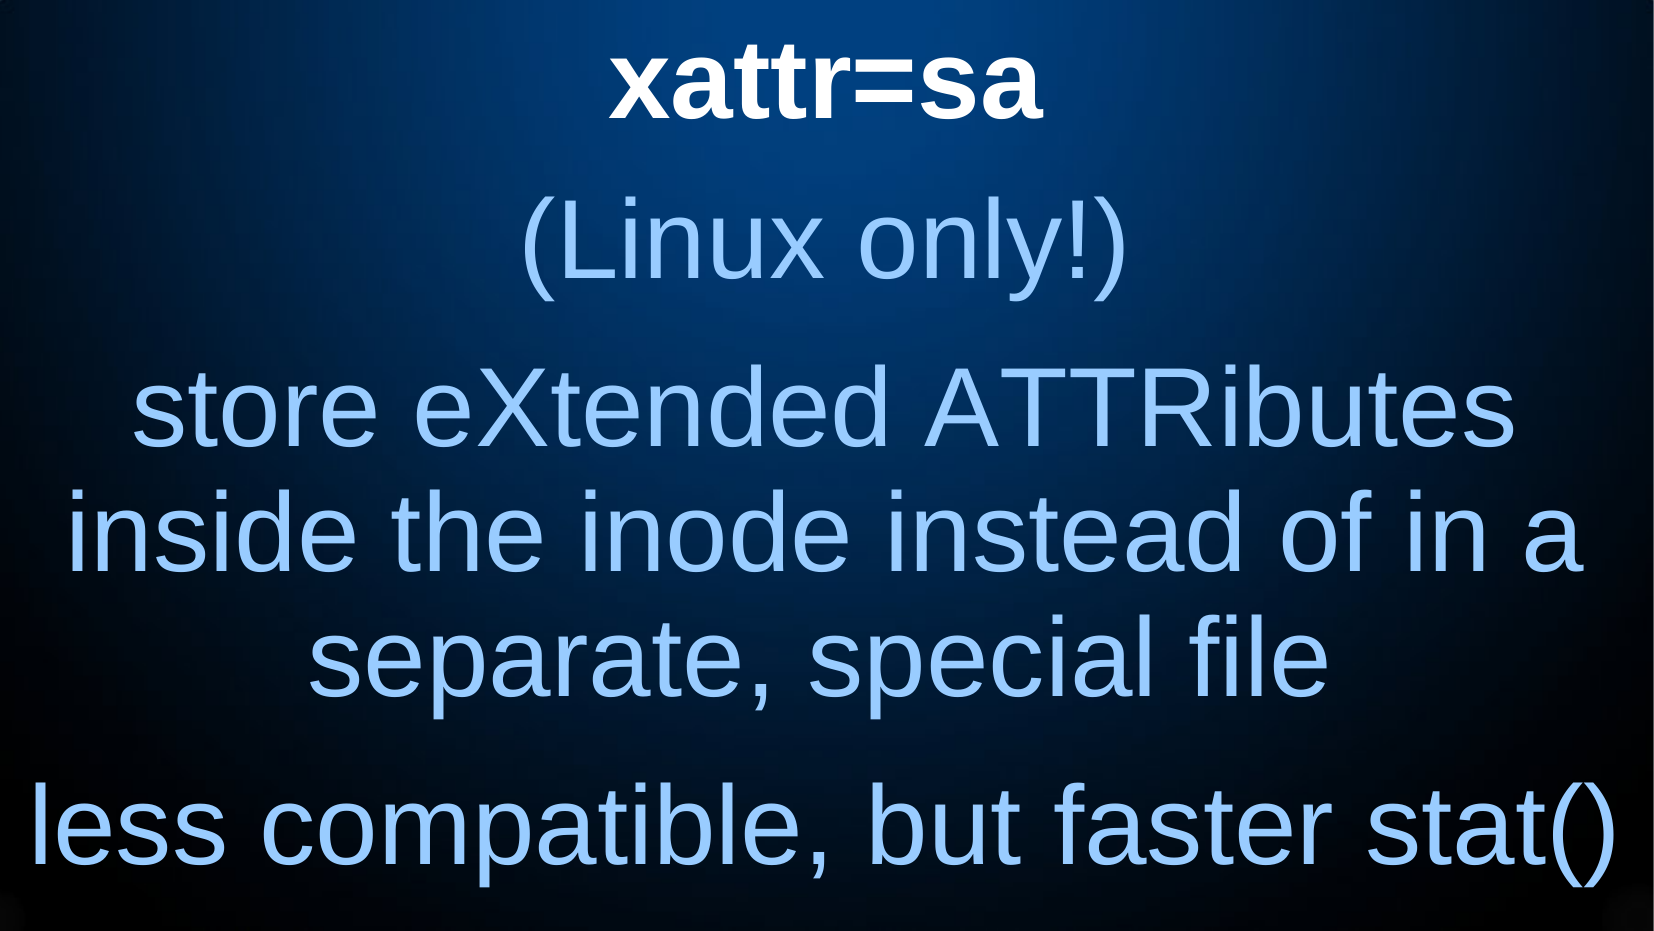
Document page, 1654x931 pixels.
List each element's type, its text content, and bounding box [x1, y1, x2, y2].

title xattr=sa [0, 2, 1651, 158]
title (Linux only!) store eXtended ATTRibutes inside the inode instead of in a separate, special file less compatible, but faster stat() [15, 155, 1636, 910]
picture [0, 0, 1654, 931]
